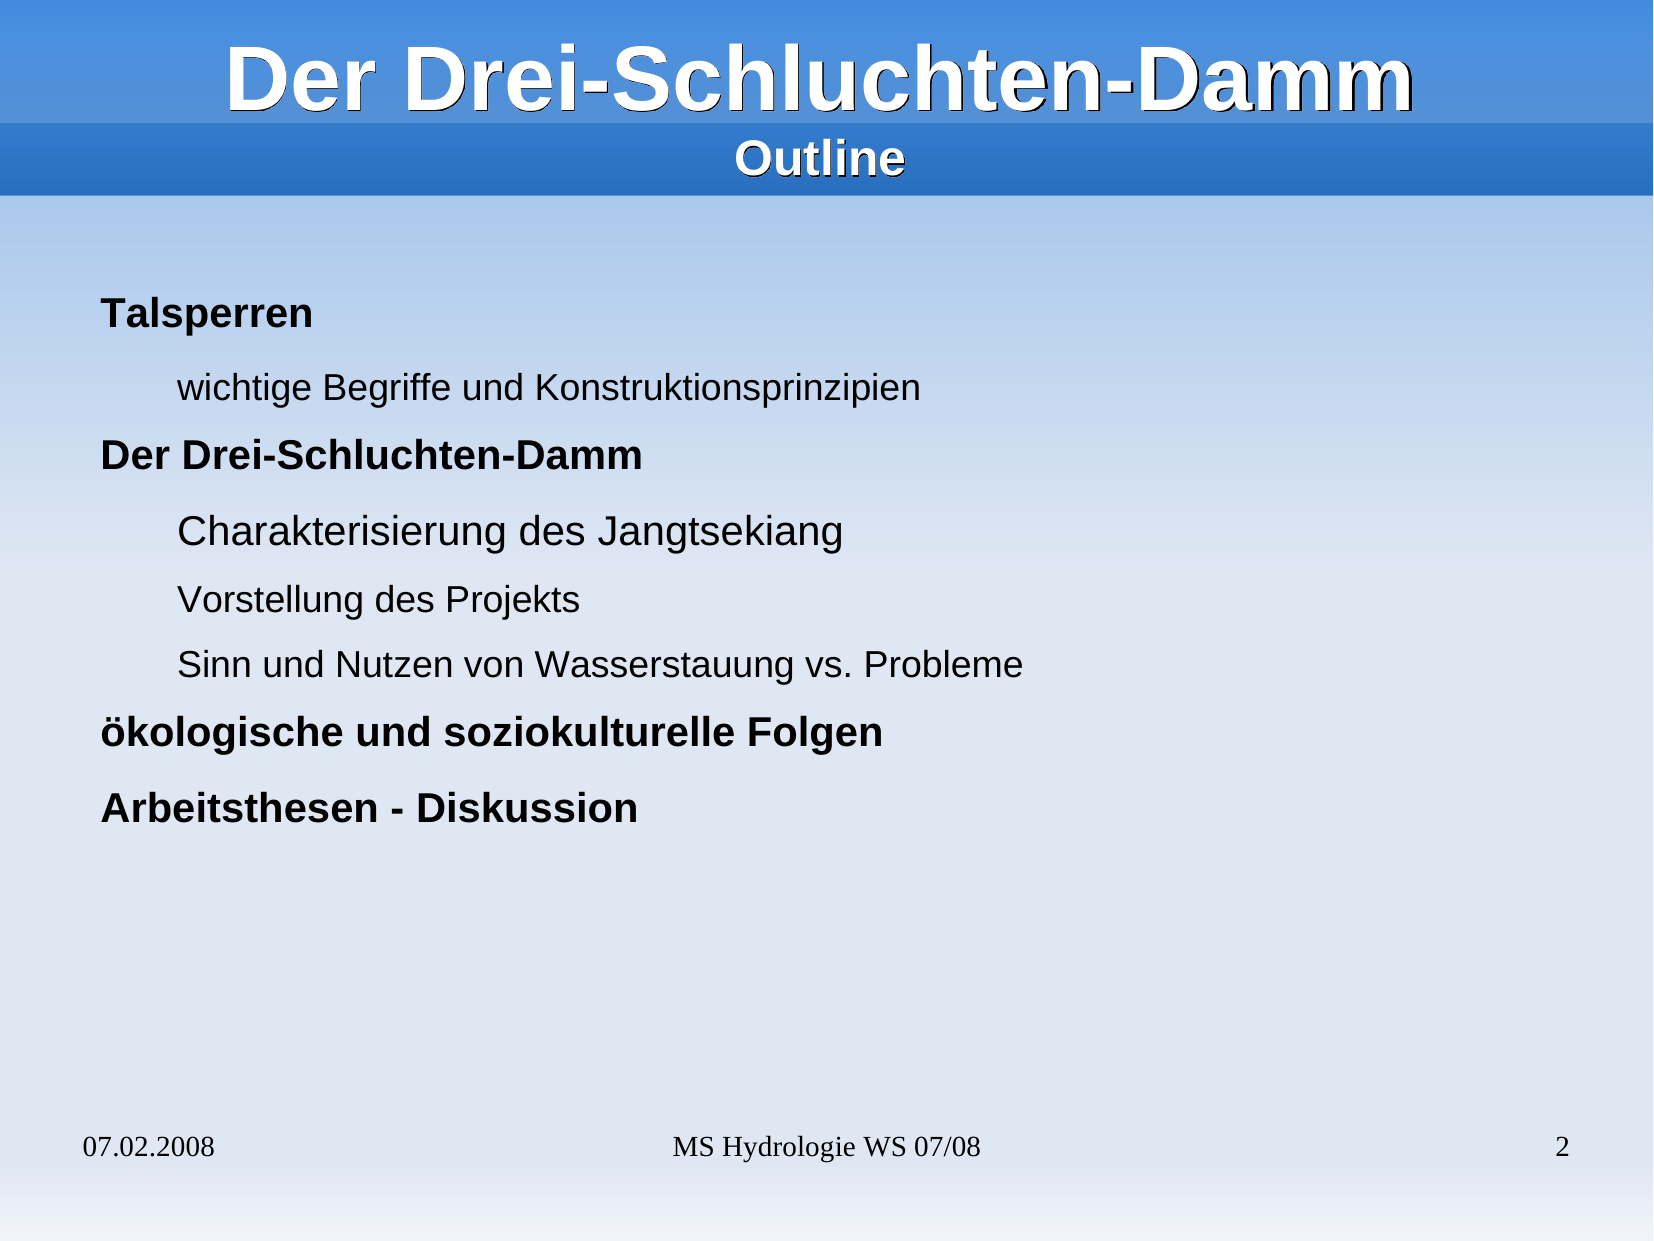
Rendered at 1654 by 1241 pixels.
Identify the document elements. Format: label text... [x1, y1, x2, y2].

picture [0, 0, 1654, 1241]
title Der Drei-Schluchten-Damm Outline [76, 0, 1565, 215]
list Talsperren wichtige Begriffe und Konstruktionsprinzipien Der Drei-Schluchten-Damm Charakterisierung des Jangtsekiang Vorstellung des Projekts Sinn und Nutzen von Wasserstauung vs. Probleme ökologische und soziokulturelle Folgen Arbeitsthesen - Diskussion [82, 290, 1571, 1095]
